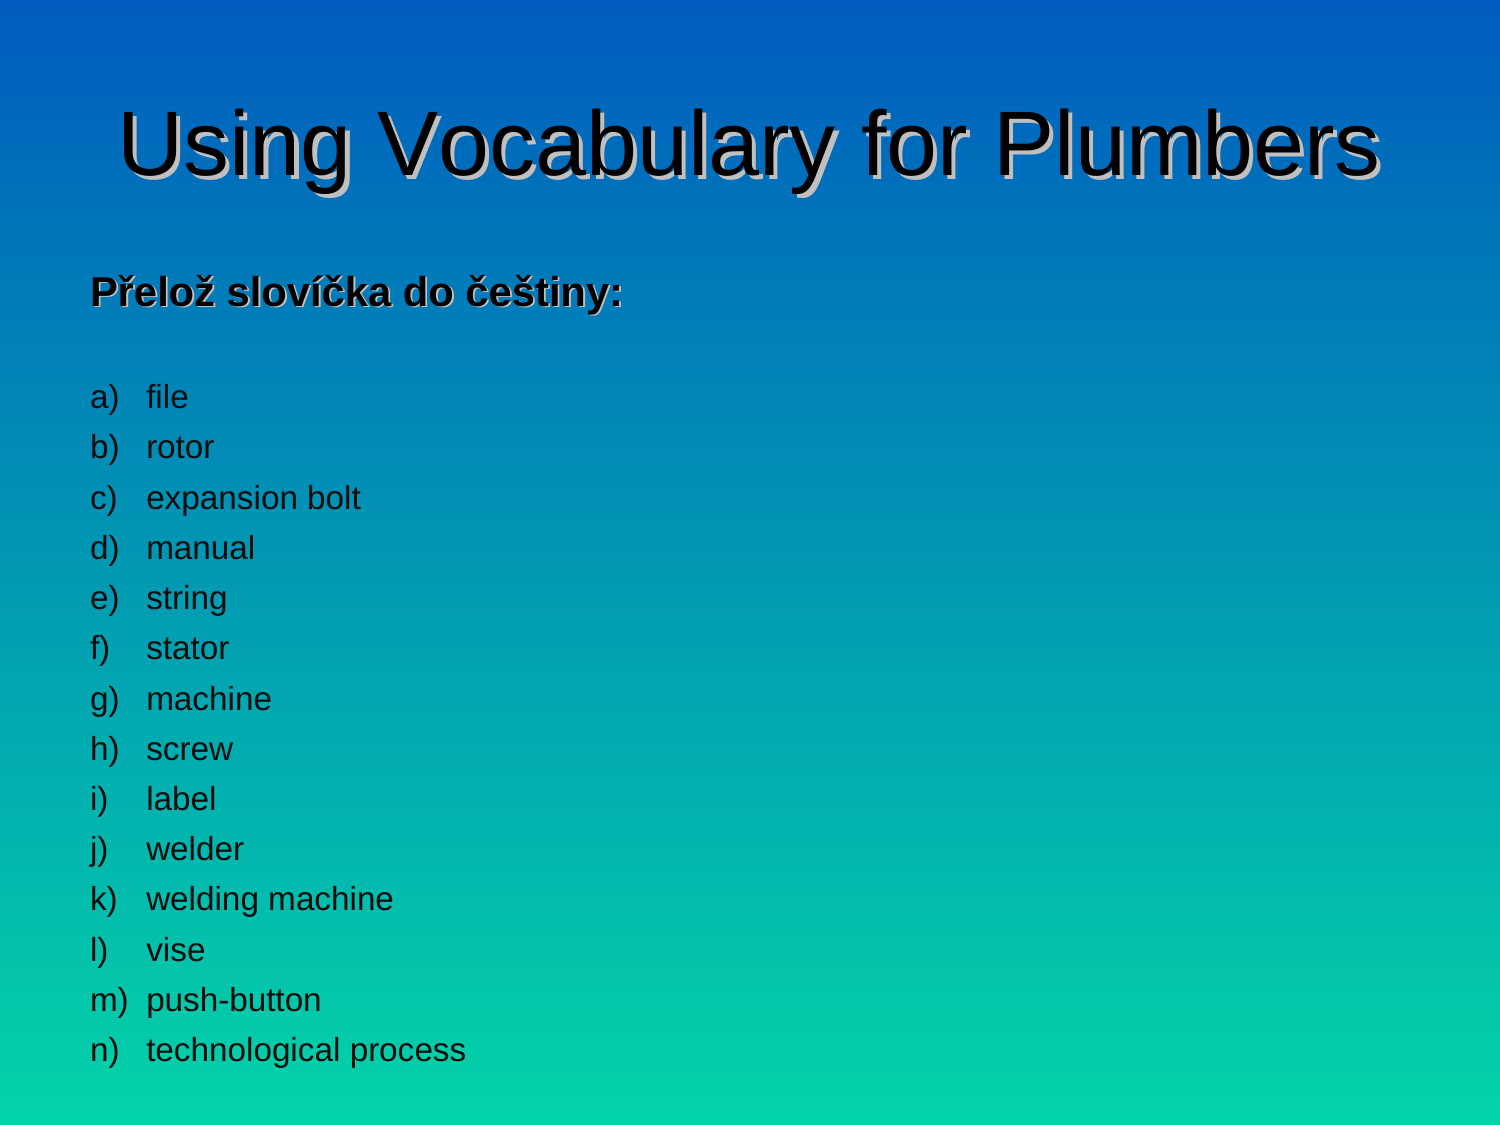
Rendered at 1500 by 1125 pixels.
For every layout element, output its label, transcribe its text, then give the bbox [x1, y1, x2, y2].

title Using Vocabulary for Plumbers [75, 45, 1426, 233]
list Přelož slovíčka do češtiny: file rotor expansion bolt manual string stator machine screw label welder welding machine vise push-button technological process [75, 262, 1426, 1076]
